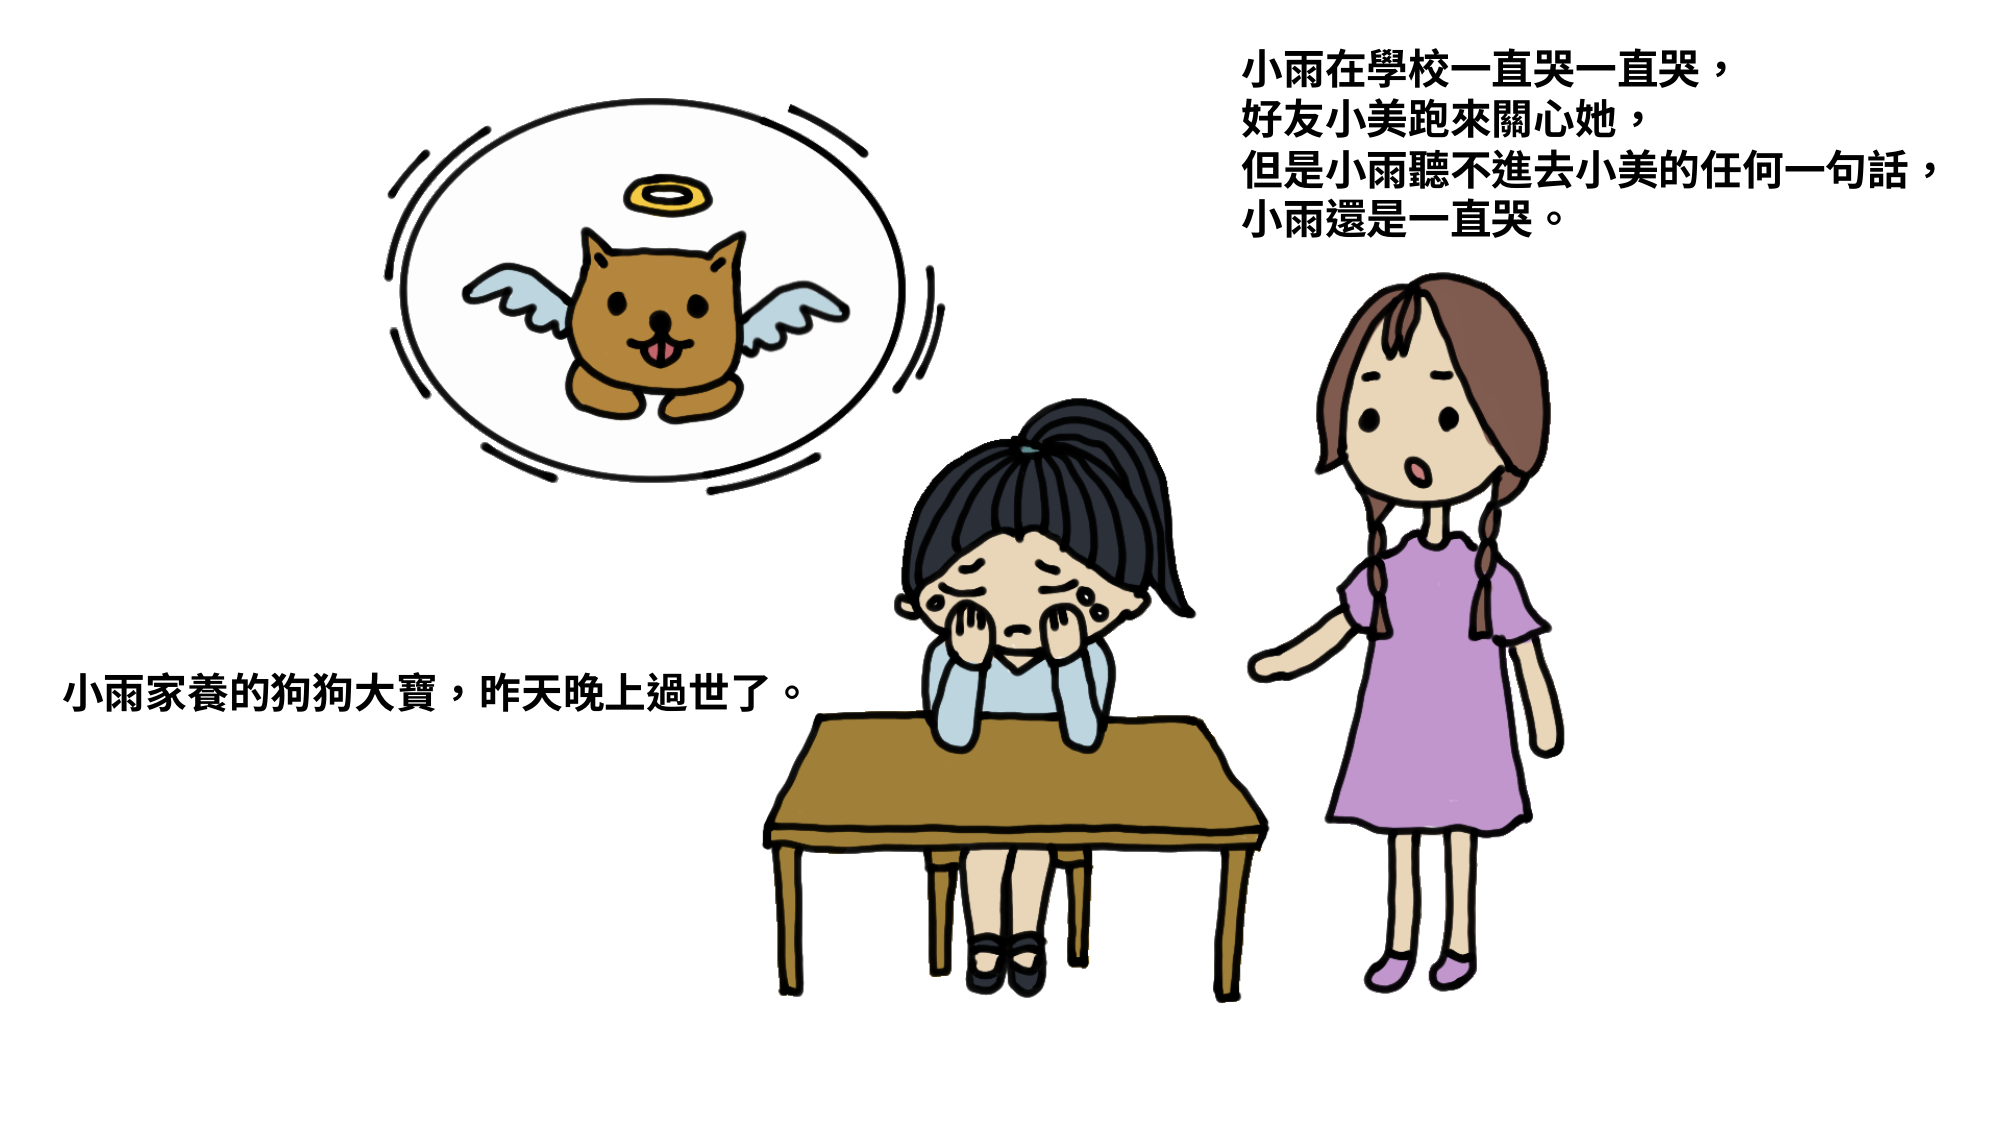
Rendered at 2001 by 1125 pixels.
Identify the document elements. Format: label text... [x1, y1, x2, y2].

text_box 小雨家養的狗狗大寶，昨天晚上過世了。 [47, 660, 1047, 725]
picture [0, 0, 2000, 1125]
text_box 小雨在學校一直哭一直哭， 好友小美跑來關心她， 但是小雨聽不進去小美的任何一句話， 小雨還是一直哭。 [1226, 36, 2000, 251]
